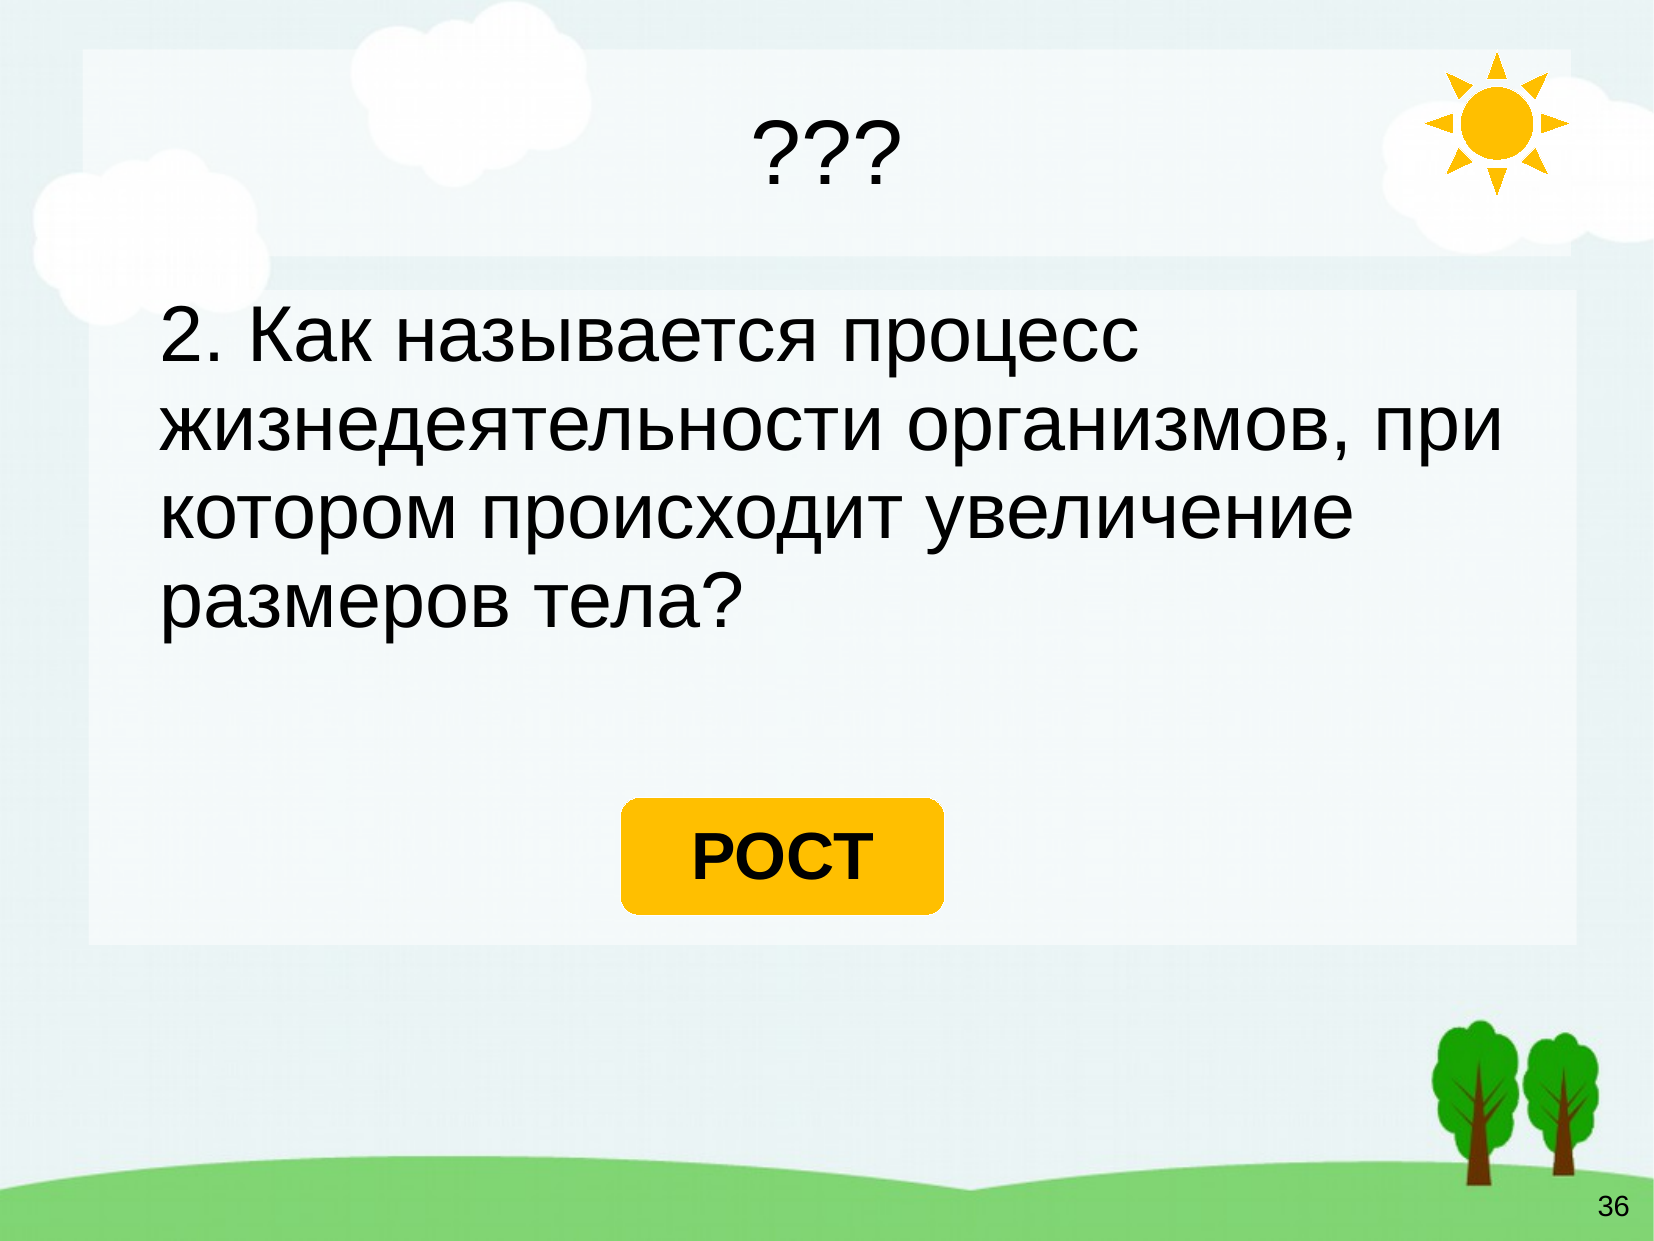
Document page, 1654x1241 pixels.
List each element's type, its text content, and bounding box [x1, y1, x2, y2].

text_box [1444, 146, 1474, 176]
text_box [1423, 112, 1454, 134]
text_box [1444, 71, 1474, 100]
title ??? [82, 49, 1571, 257]
text_box [1486, 167, 1508, 198]
text_box [1486, 49, 1508, 80]
picture [0, 0, 1654, 1241]
text_box [1520, 71, 1550, 100]
text_box РОСТ [620, 797, 945, 916]
text_box [1540, 112, 1571, 134]
list 2. Как называется процесс жизнедеятельности организмов, при котором происходит увеличение размеров тела? [88, 290, 1577, 945]
text_box [1460, 86, 1535, 161]
text_box [1520, 146, 1550, 176]
